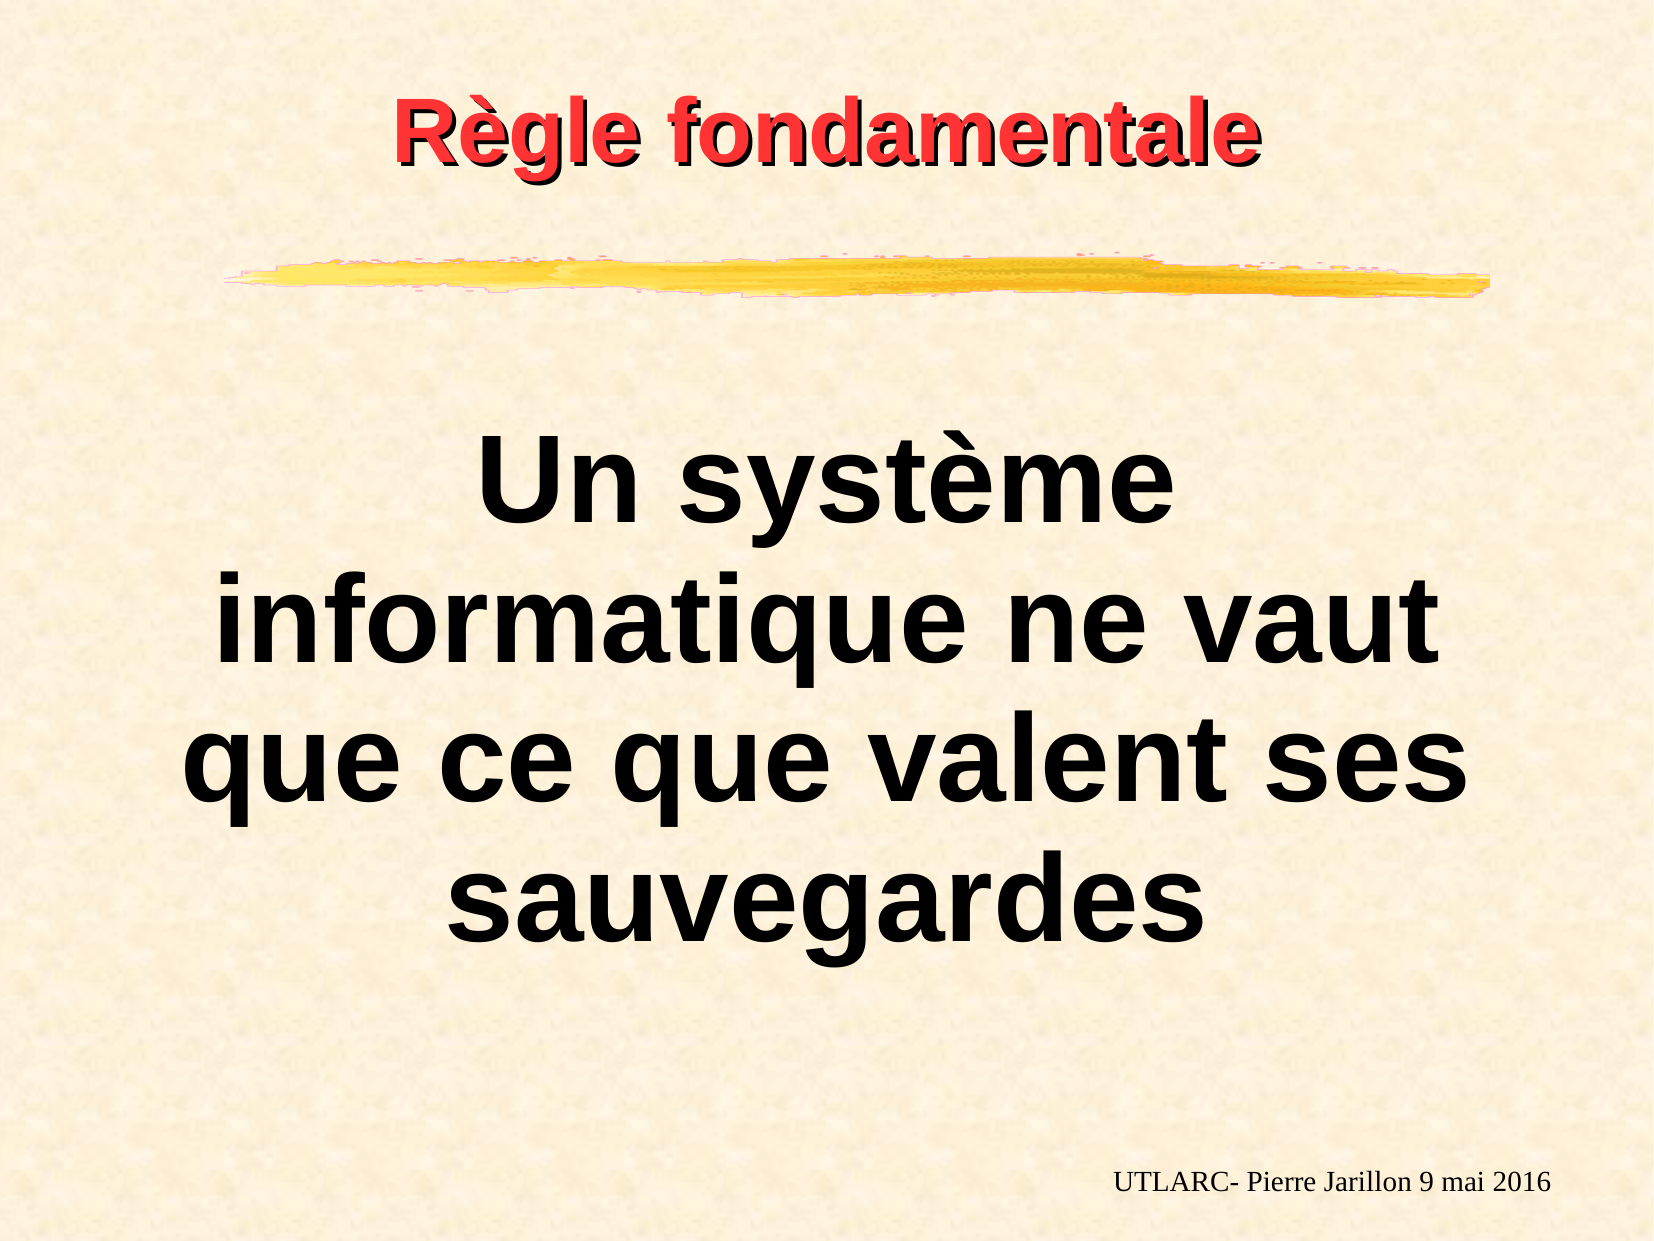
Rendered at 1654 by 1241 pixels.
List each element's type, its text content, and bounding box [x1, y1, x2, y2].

text_box Un système informatique ne vaut que ce que valent ses sauvegardes [118, 401, 1536, 976]
title Règle fondamentale [82, 49, 1571, 213]
picture [0, 0, 1654, 1241]
